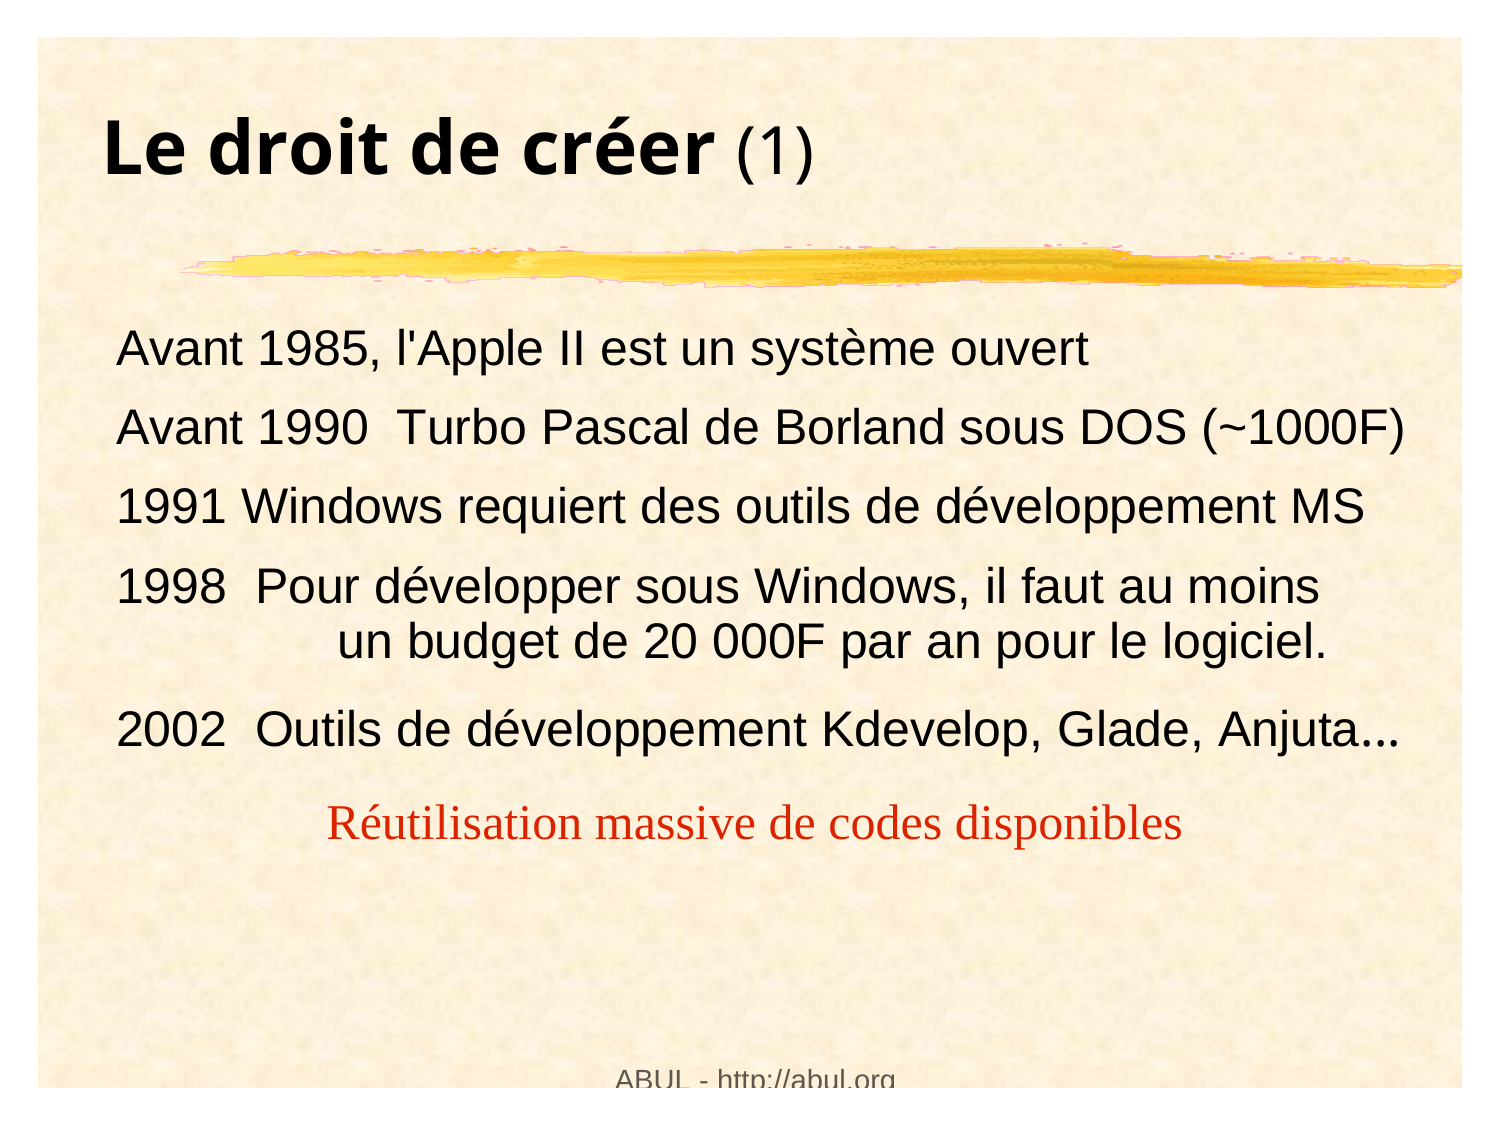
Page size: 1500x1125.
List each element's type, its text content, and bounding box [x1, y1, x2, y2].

picture [618, 1084, 630, 1088]
picture [620, 1073, 627, 1082]
picture [639, 1081, 649, 1088]
picture [754, 1076, 761, 1088]
title Le droit de créer (1) [101, 39, 1312, 253]
picture [37, 37, 1463, 1088]
picture [811, 1076, 818, 1088]
picture [639, 1072, 648, 1078]
picture [794, 1082, 801, 1088]
picture [738, 1076, 743, 1088]
picture [883, 1076, 891, 1088]
text_box Avant 1985, l'Apple II est un système ouvert Avant 1990 Turbo Pascal de Borland sous DOS (~1000F) 1991 Windows requiert des outils de développement MS 1998 Pour développer sous Windows, il faut au moins un budget de 20 000F par an pour le logiciel. 2002 Outils de développement Kdevelop, Glade, Anjuta... Réutilisation massive de codes disponibles [102, 319, 1451, 1001]
picture [858, 1076, 866, 1088]
picture [722, 1076, 729, 1088]
